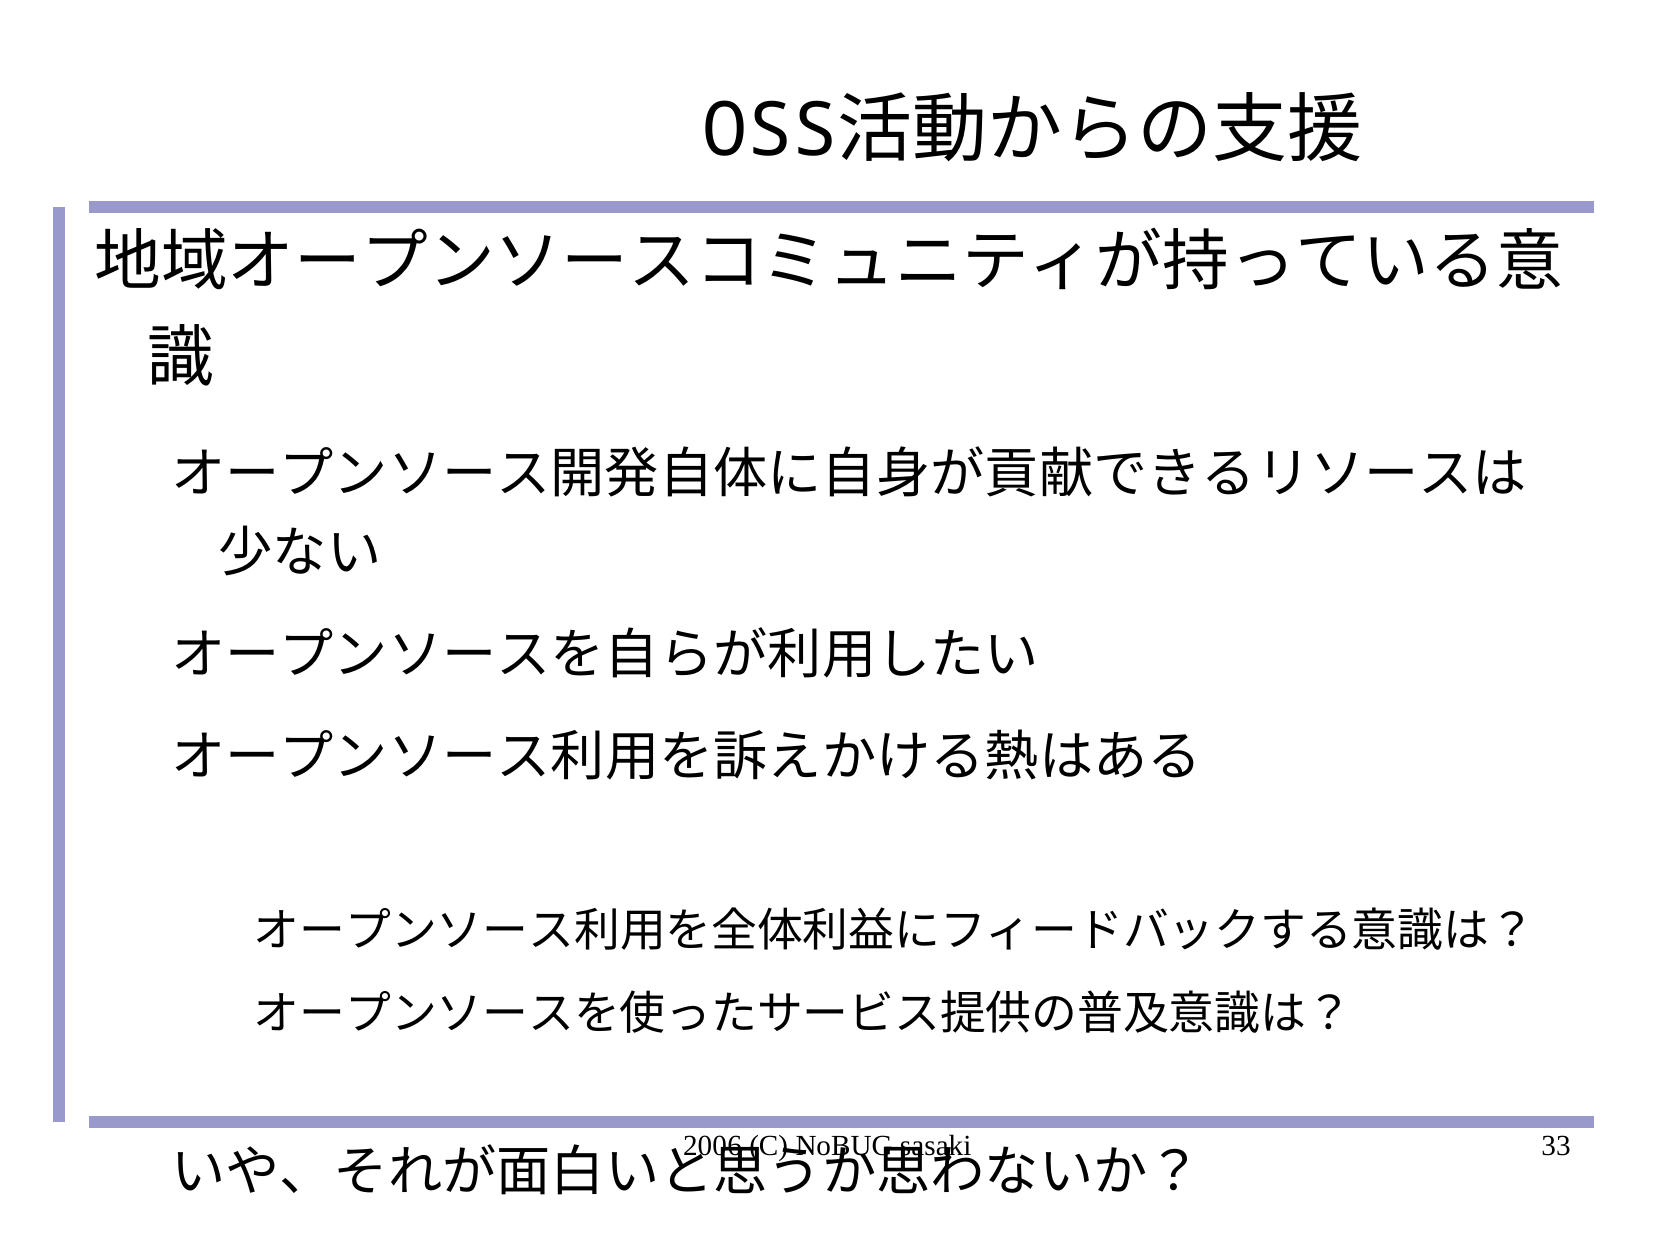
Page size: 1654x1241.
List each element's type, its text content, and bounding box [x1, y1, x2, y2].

list 地域オープンソースコミュニティが持っている意識 オープンソース開発自体に自身が貢献できるリソースは少ない オープンソースを自らが利用したい オープンソース利用を訴えかける熱はある オープンソース利用を全体利益にフィードバックする意識は？ オープンソースを使ったサービス提供の普及意識は？ いや、それが面白いと思うか思わないか？ 趣味として ビジネスとして [76, 206, 1565, 1123]
title OSS活動からの支援 [501, 59, 1563, 187]
